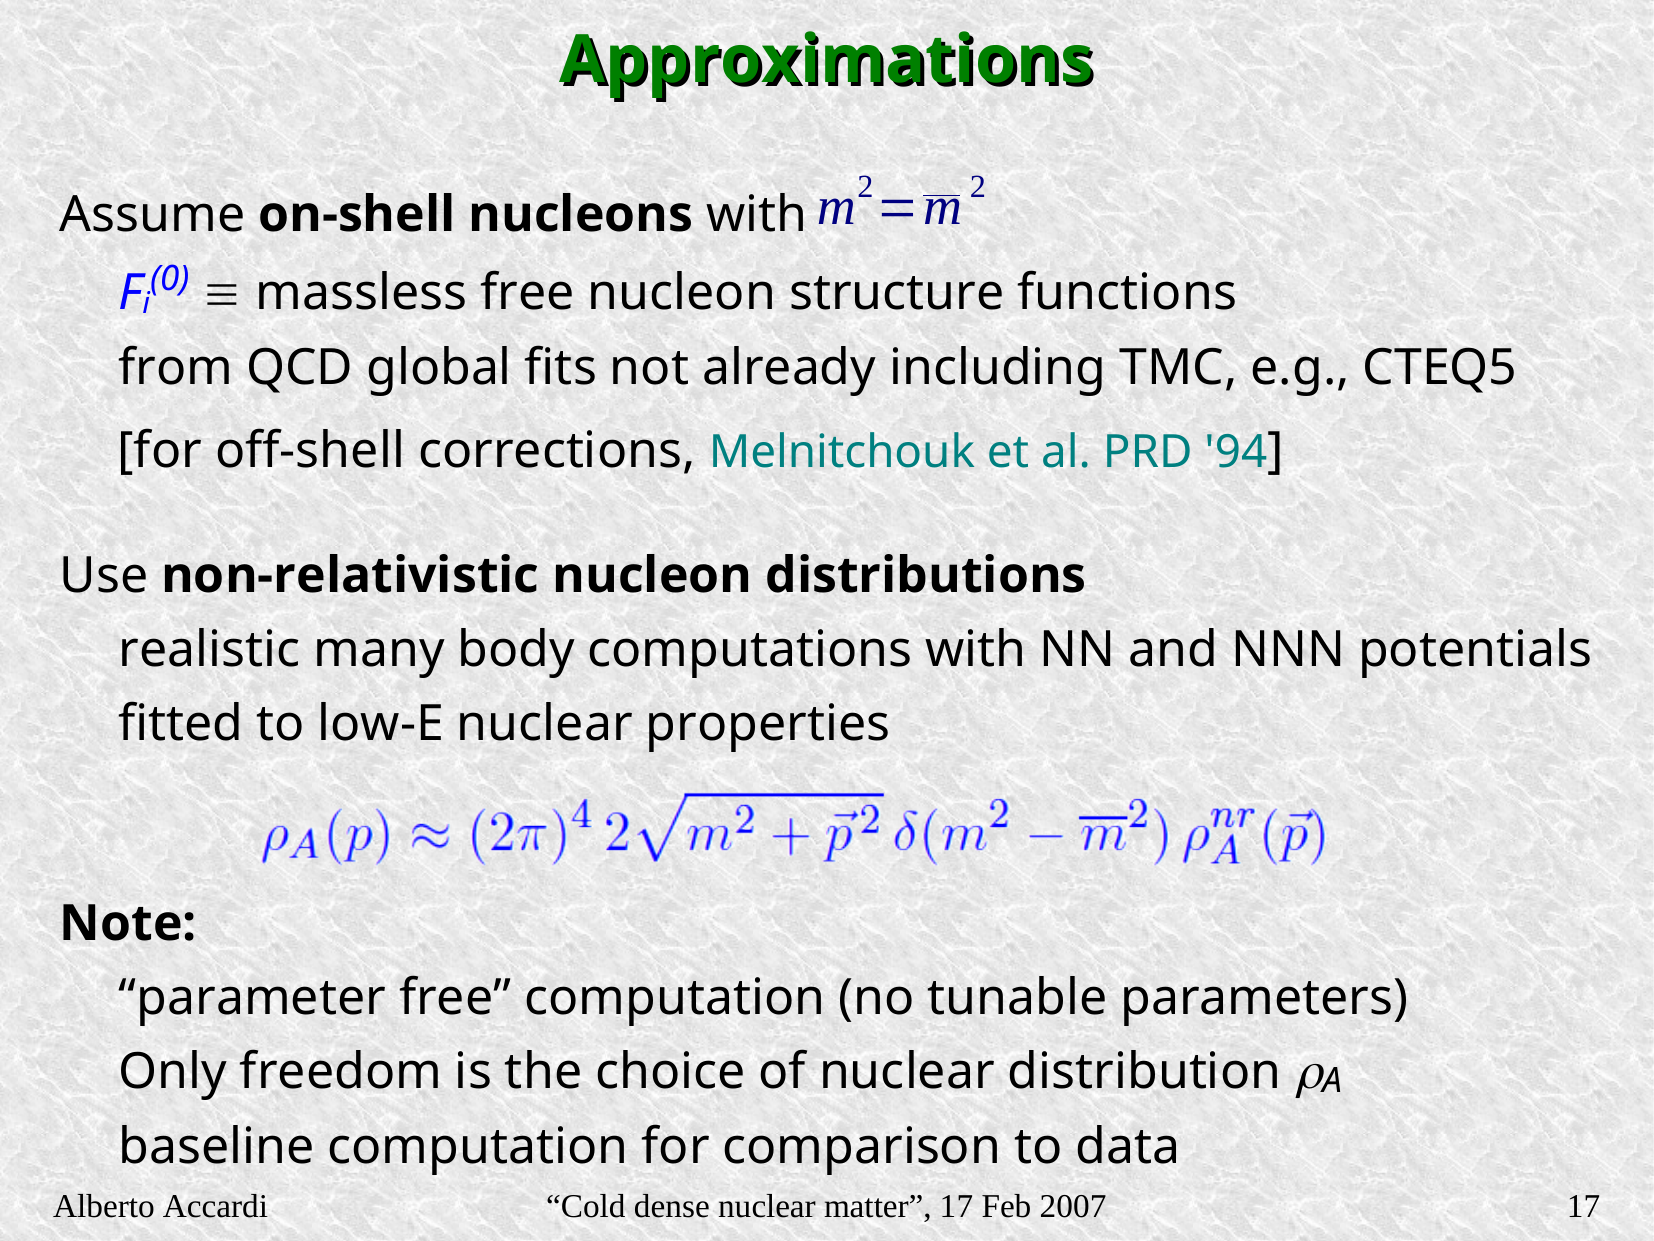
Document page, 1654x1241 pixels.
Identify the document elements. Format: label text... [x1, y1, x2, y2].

text_box [for off-shell corrections, Melnitchouk et al. PRD '94] [102, 406, 1256, 482]
text_box Use non-relativistic nucleon distributions realistic many body computations with NN and NNN potentials fitted to low-E nuclear properties [44, 531, 1634, 739]
text_box Approximations [29, 4, 1624, 132]
text_box Note: “parameter free” computation (no tunable parameters) Only freedom is the choice of nuclear distribution rA baseline computation for comparison to data [44, 879, 1634, 1167]
chart [808, 168, 992, 240]
picture [0, 0, 1654, 1241]
text_box Assume on-shell nucleons with Fi(0)  massless free nucleon structure functions from QCD global fits not already including TMC, e.g., CTEQ5 [44, 170, 1634, 400]
